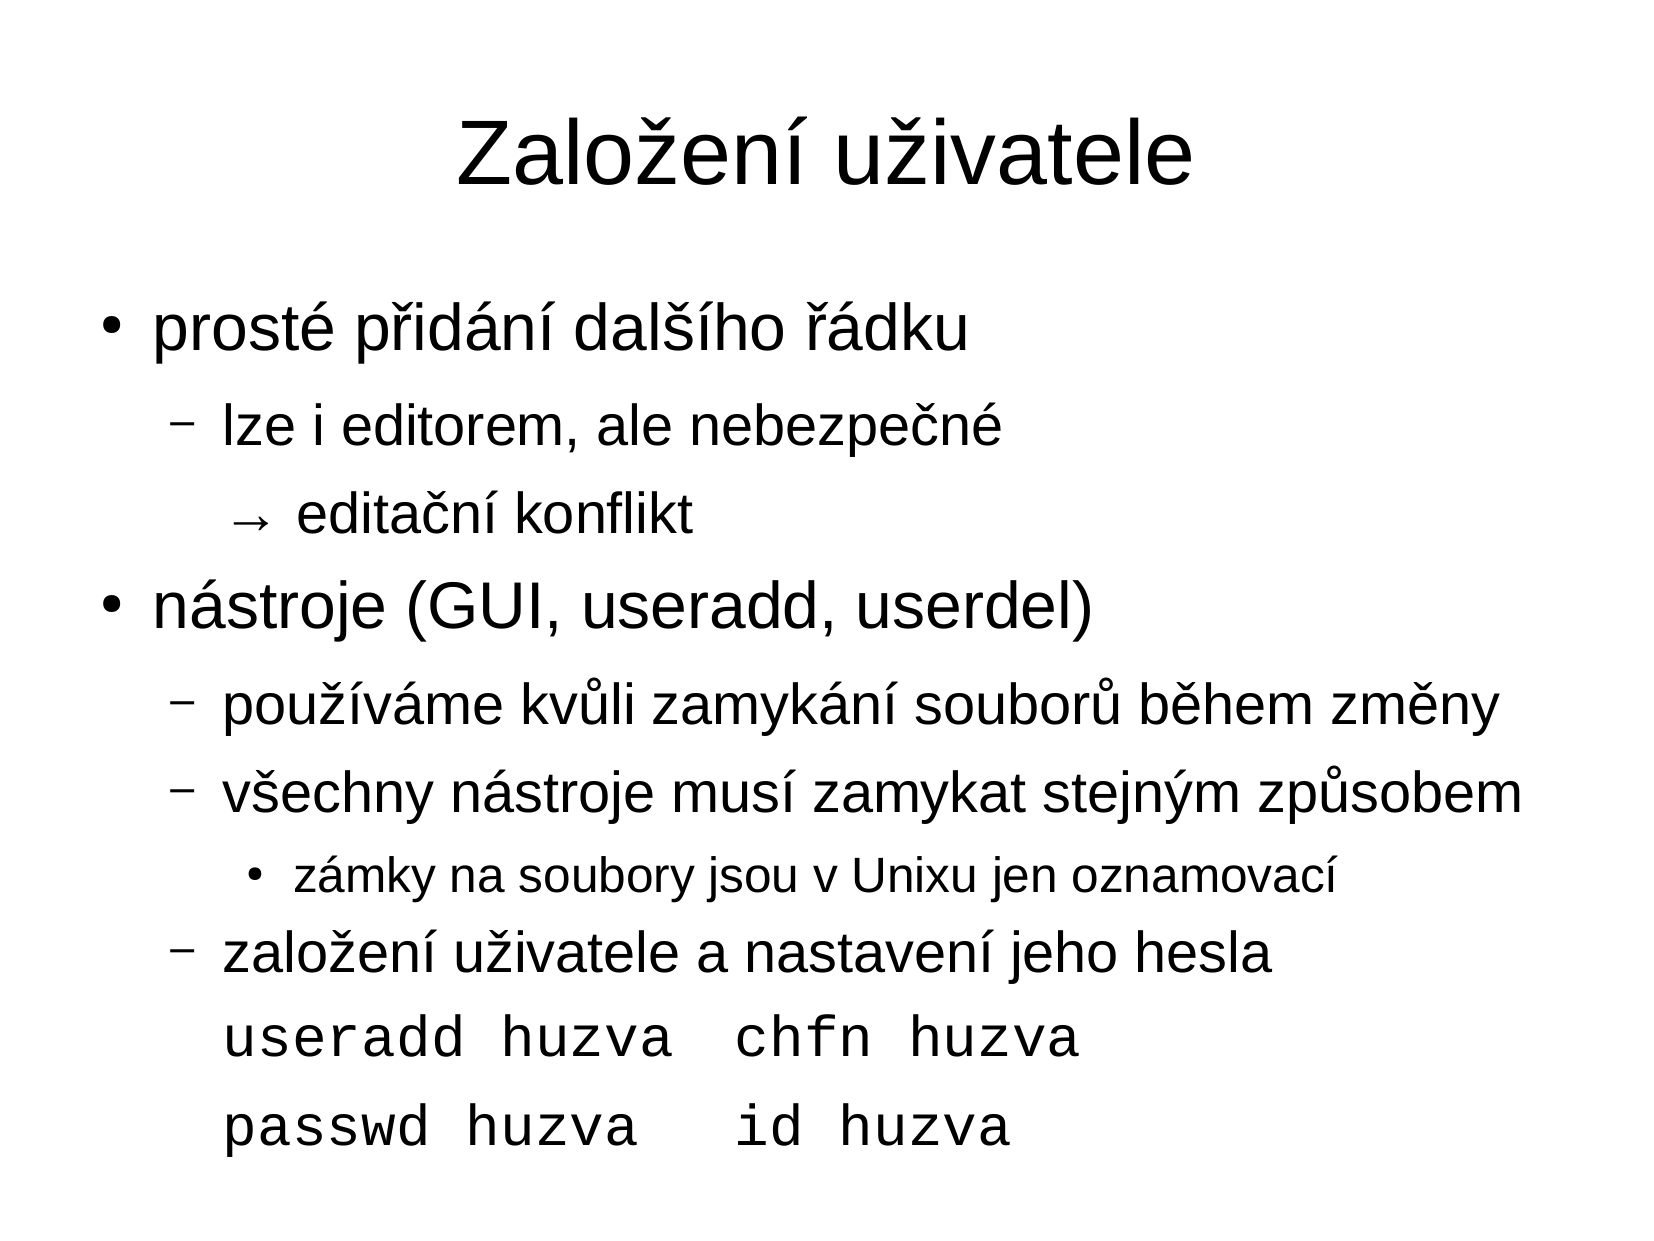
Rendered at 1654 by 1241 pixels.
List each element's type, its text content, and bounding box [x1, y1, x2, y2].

list prosté přidání dalšího řádku lze i editorem, ale nebezpečné → editační konflikt nástroje (GUI, useradd, userdel) používáme kvůli zamykání souborů během změny všechny nástroje musí zamykat stejným způsobem zámky na soubory jsou v Unixu jen oznamovací založení uživatele a nastavení jeho hesla useradd huzva chfn huzva passwd huzva id huzva [82, 290, 1571, 1164]
title Založení uživatele [82, 56, 1571, 250]
